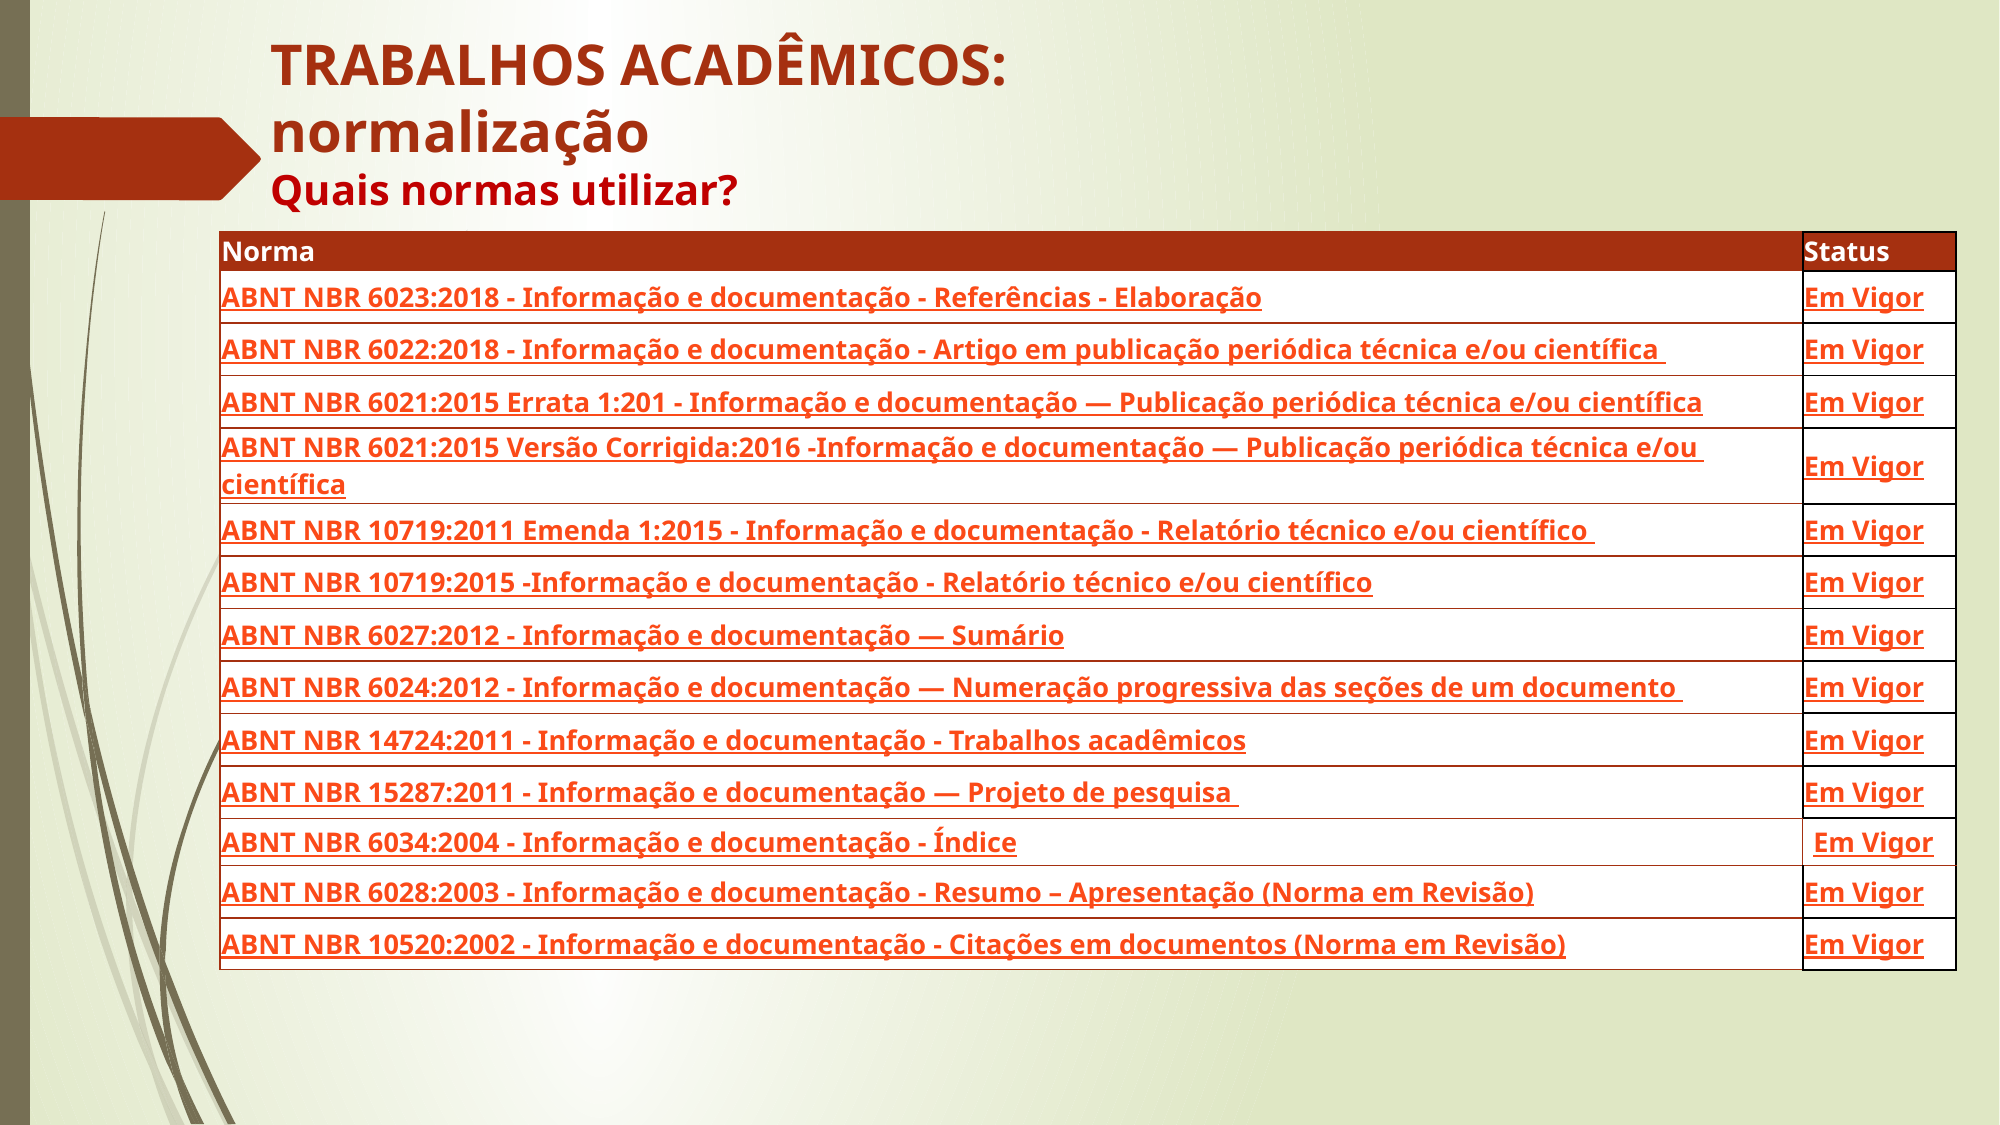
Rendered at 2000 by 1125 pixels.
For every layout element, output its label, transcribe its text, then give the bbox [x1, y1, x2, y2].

table_cell ABNT NBR 14724:2011 - Informação e documentação - Trabalhos acadêmicos [221, 714, 1802, 765]
table_cell ABNT NBR 10719:2015 -Informação e documentação - Relatório técnico e/ou científico [221, 557, 1802, 608]
table_header Status [1804, 233, 1955, 270]
table_cell ABNT NBR 6021:2015 Errata 1:201 - Informação e documentação — Publicação periódica técnica e/ou científica [221, 376, 1802, 427]
table_header Norma [221, 232, 1802, 270]
table_cell ABNT NBR 6028:2003 - Informação e documentação - Resumo – Apresentação (Norma em Revisão) [221, 866, 1802, 917]
table_cell Em Vigor [1803, 819, 1955, 865]
table_cell Em Vigor [1804, 714, 1955, 765]
table_cell Em Vigor [1804, 272, 1955, 322]
table_cell Em Vigor [1804, 429, 1955, 503]
table_cell ABNT NBR 10719:2011 Emenda 1:2015 - Informação e documentação - Relatório técnico e/ou científico [221, 504, 1802, 555]
table_cell ABNT NBR 6034:2004 - Informação e documentação - Índice [221, 819, 1802, 865]
table_cell ABNT NBR 6027:2012 - Informação e documentação — Sumário [221, 609, 1802, 660]
table_cell ABNT NBR 6021:2015 Versão Corrigida:2016 -Informação e documentação — Publicação periódica técnica e/ou científica [221, 429, 1802, 503]
table_cell ABNT NBR 6024:2012 - Informação e documentação — Numeração progressiva das seções de um documento [221, 662, 1802, 713]
table_cell Em Vigor [1804, 662, 1955, 712]
title TRABALHOS ACADÊMICOS: normalização Quais normas utilizar? [255, 20, 1414, 223]
table_cell Em Vigor [1804, 505, 1955, 555]
table_cell Em Vigor [1804, 376, 1955, 427]
table_cell ABNT NBR 6023:2018 - Informação e documentação - Referências - Elaboração [221, 271, 1802, 322]
table_cell ABNT NBR 6022:2018 - Informação e documentação - Artigo em publicação periódica técnica e/ou científica [221, 324, 1802, 375]
table_cell ABNT NBR 15287:2011 - Informação e documentação — Projeto de pesquisa [221, 767, 1802, 818]
table_cell Em Vigor [1804, 866, 1955, 917]
table_cell Em Vigor [1804, 324, 1955, 375]
table_cell ABNT NBR 10520:2002 - Informação e documentação - Citações em documentos (Norma em Revisão) [221, 919, 1802, 969]
table_cell Em Vigor [1804, 557, 1955, 608]
table_cell Em Vigor [1804, 767, 1955, 817]
table_cell Em Vigor [1804, 919, 1955, 969]
table_cell Em Vigor [1804, 609, 1955, 660]
